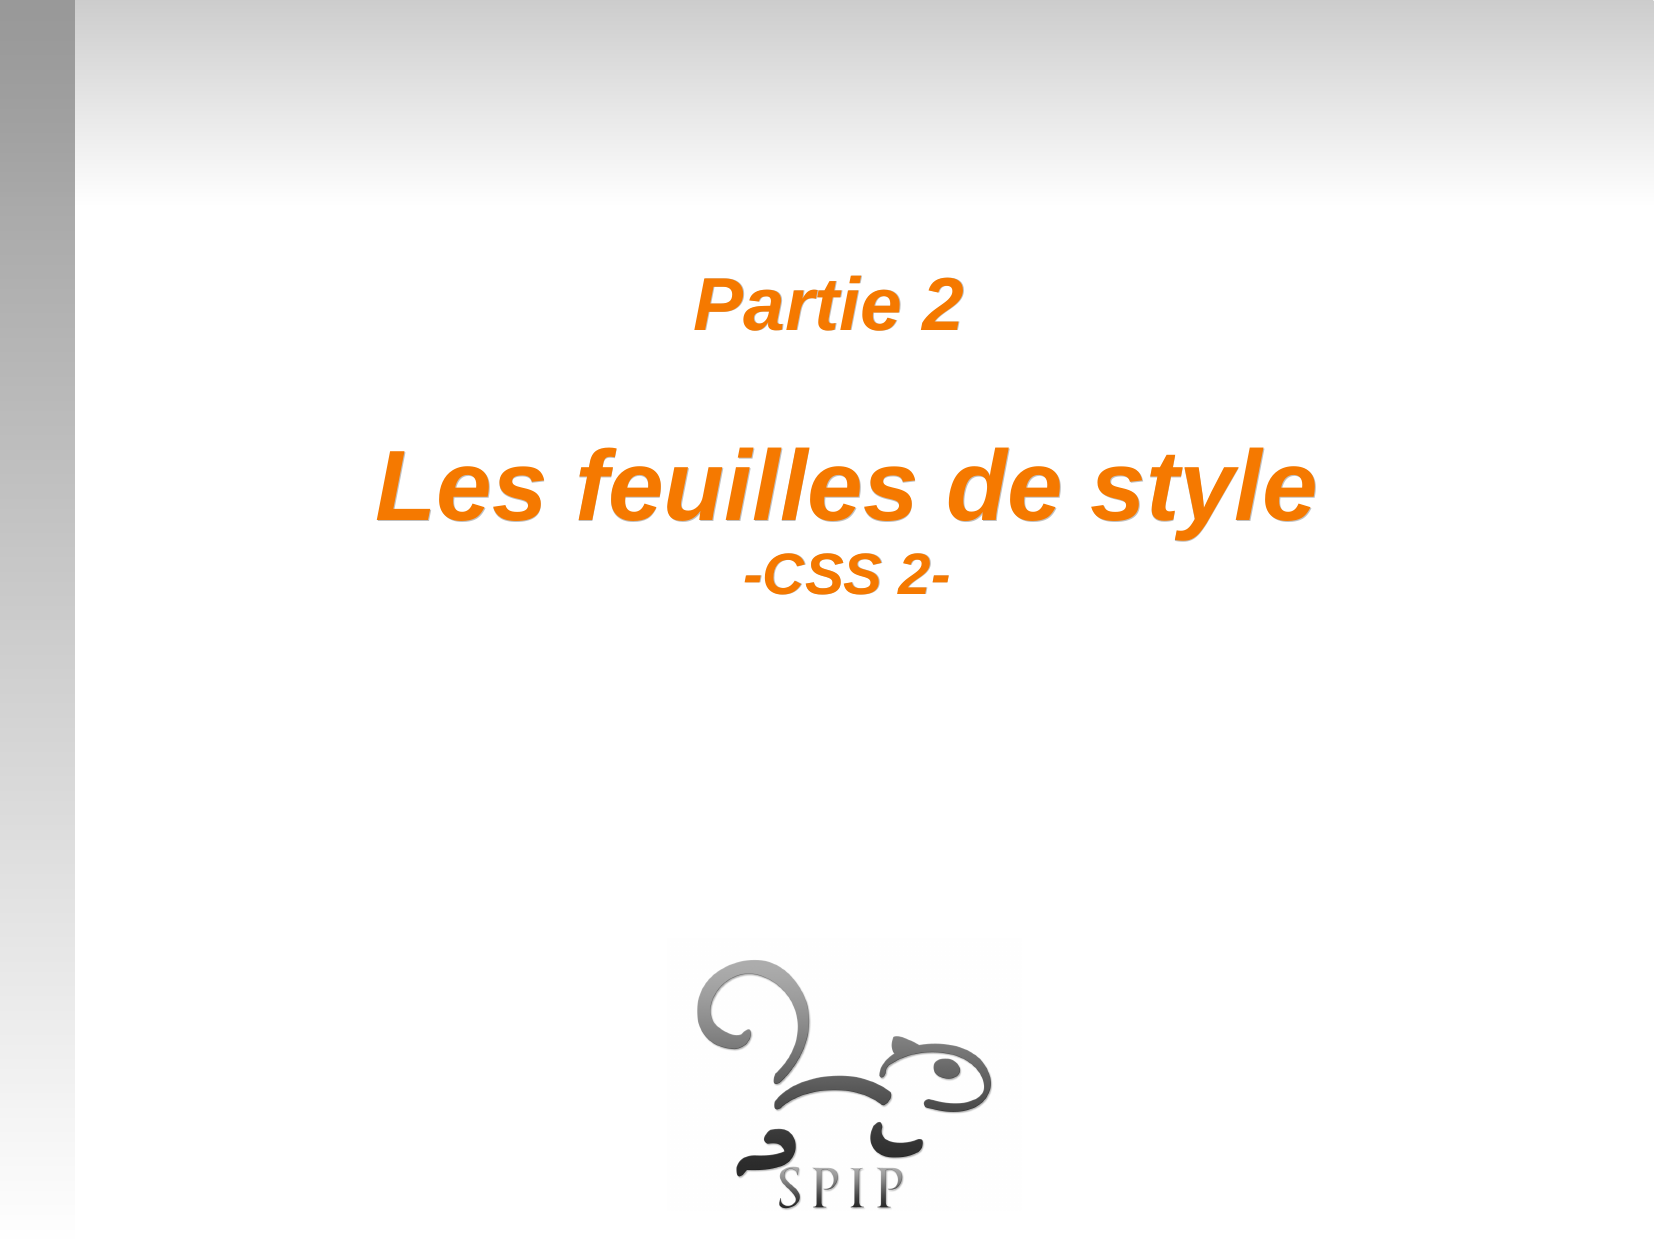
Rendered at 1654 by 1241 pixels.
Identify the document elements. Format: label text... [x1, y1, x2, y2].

title Partie 2 Les feuilles de style -CSS 2- [123, 225, 1536, 727]
picture [667, 938, 1022, 1211]
